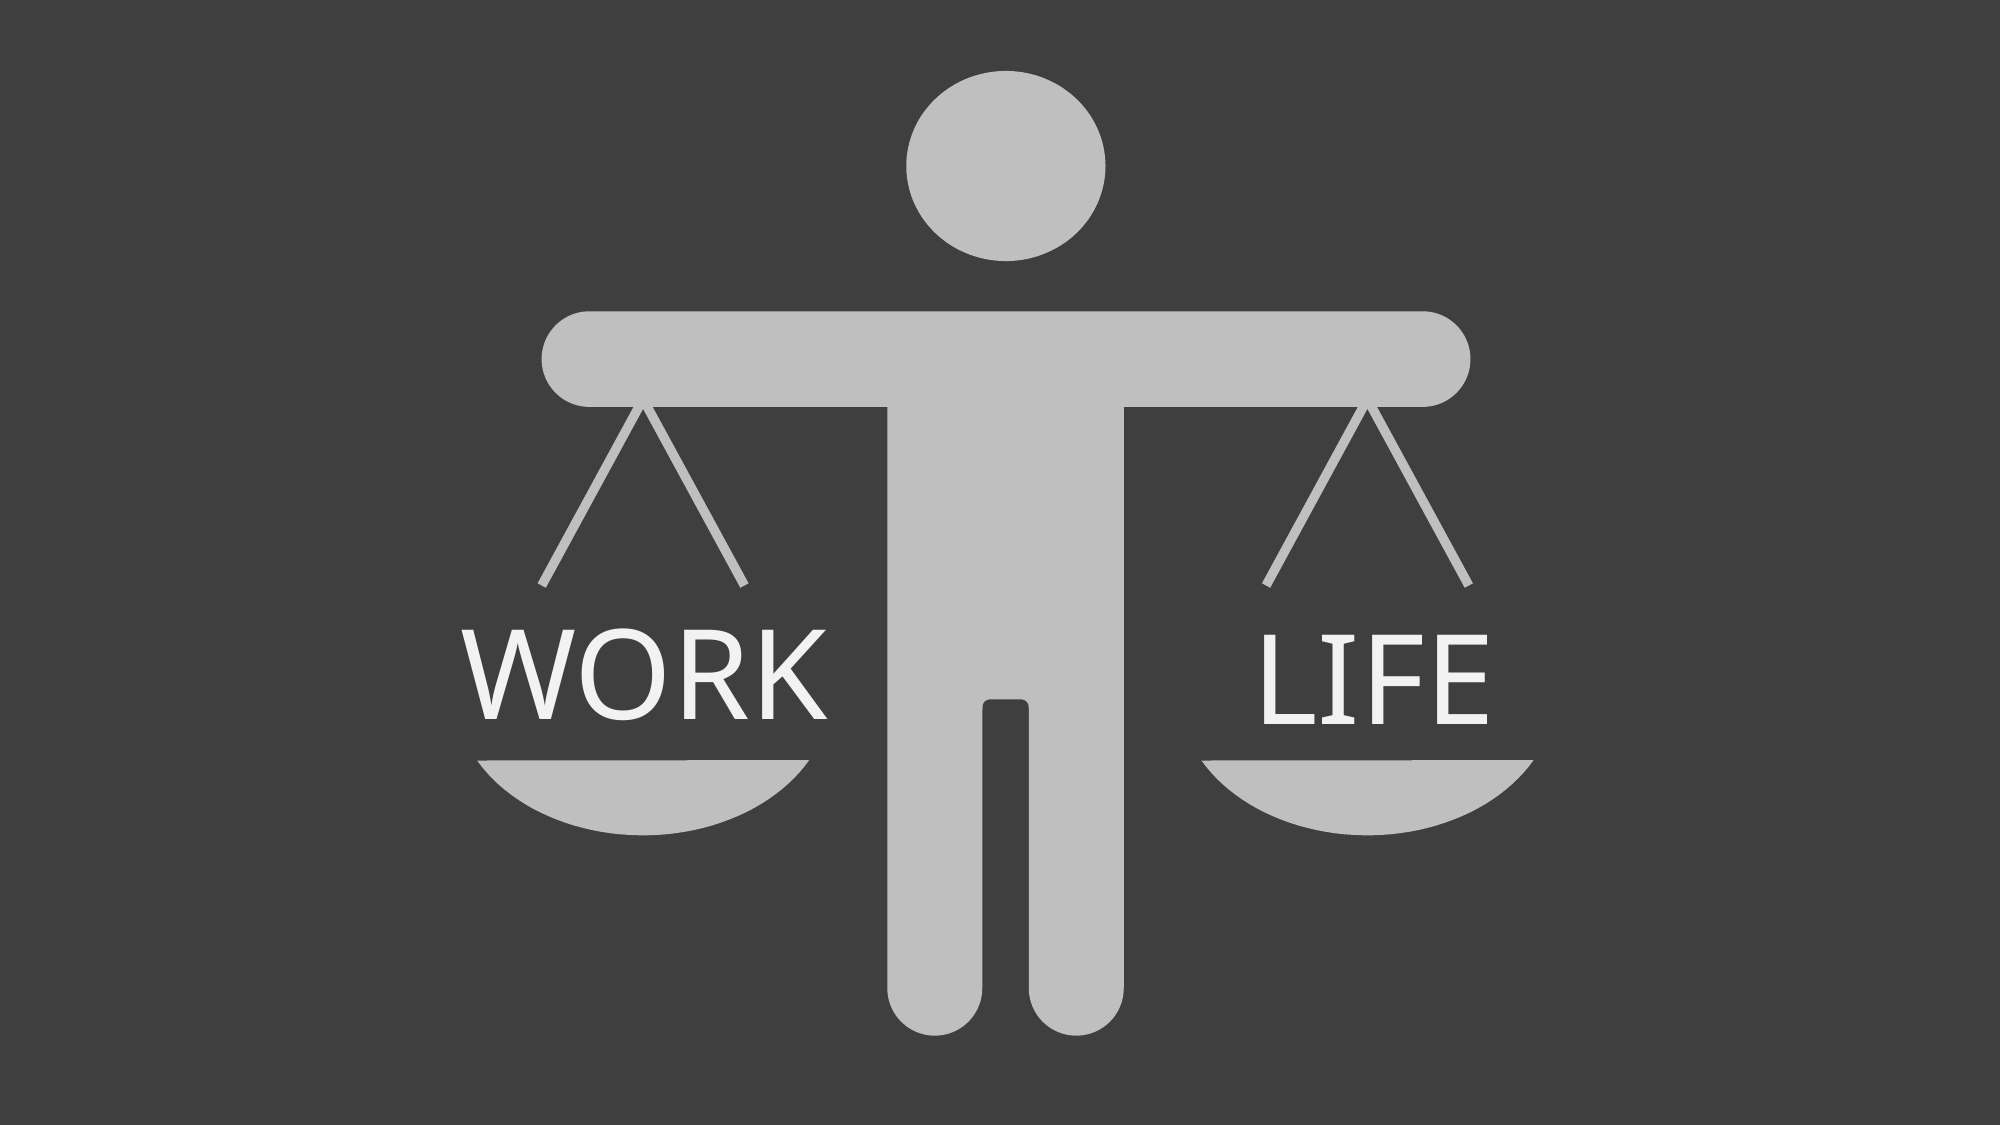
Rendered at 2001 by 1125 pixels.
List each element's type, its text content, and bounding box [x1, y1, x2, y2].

text_box [1201, 760, 1534, 836]
text_box [906, 70, 1106, 262]
text_box LIFE [1159, 590, 1588, 758]
text_box [541, 311, 1471, 1036]
text_box [477, 760, 810, 836]
text_box WORK [430, 585, 859, 753]
